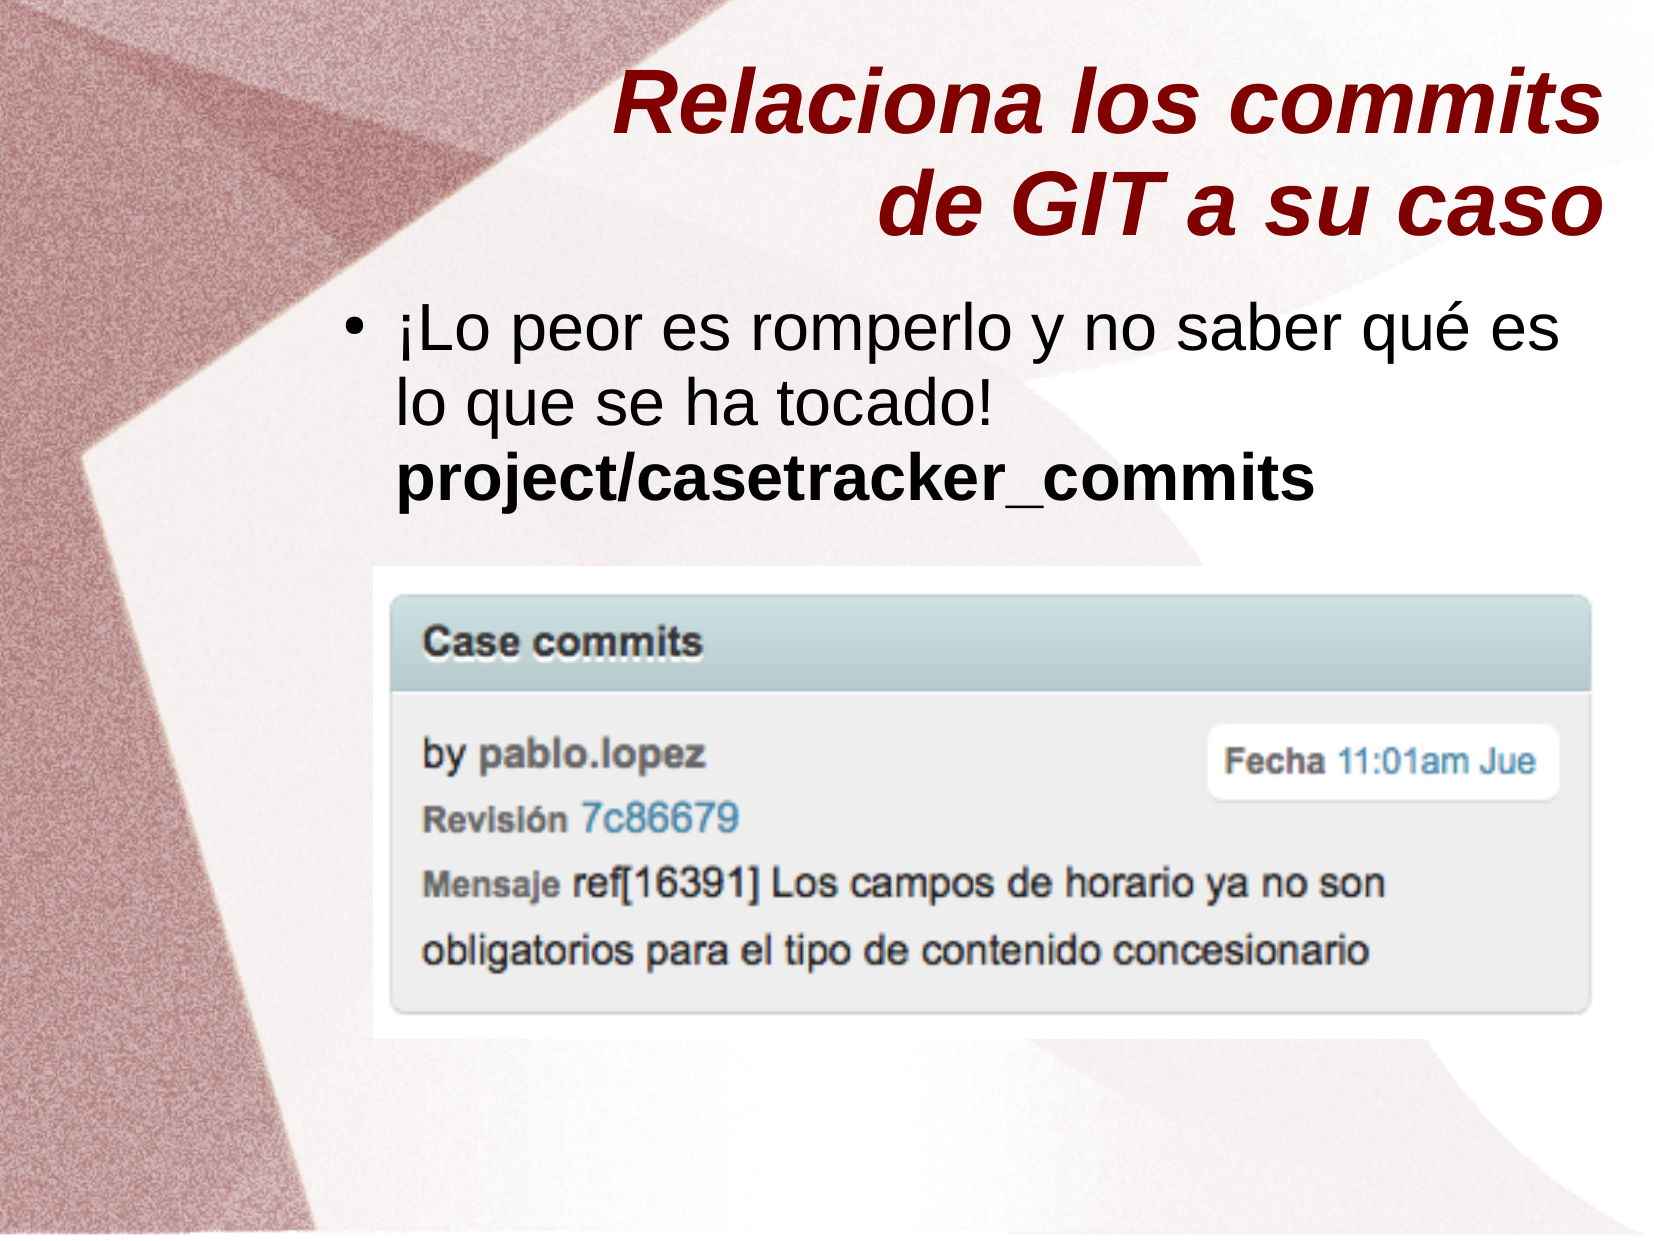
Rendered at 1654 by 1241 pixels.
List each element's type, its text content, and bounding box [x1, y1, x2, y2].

list ¡Lo peor es romperlo y no saber qué es lo que se ha tocado! project/casetracker_commits [324, 290, 1601, 1241]
picture [0, 0, 1654, 1241]
title Relaciona los commits de GIT a su caso [596, 49, 1607, 257]
